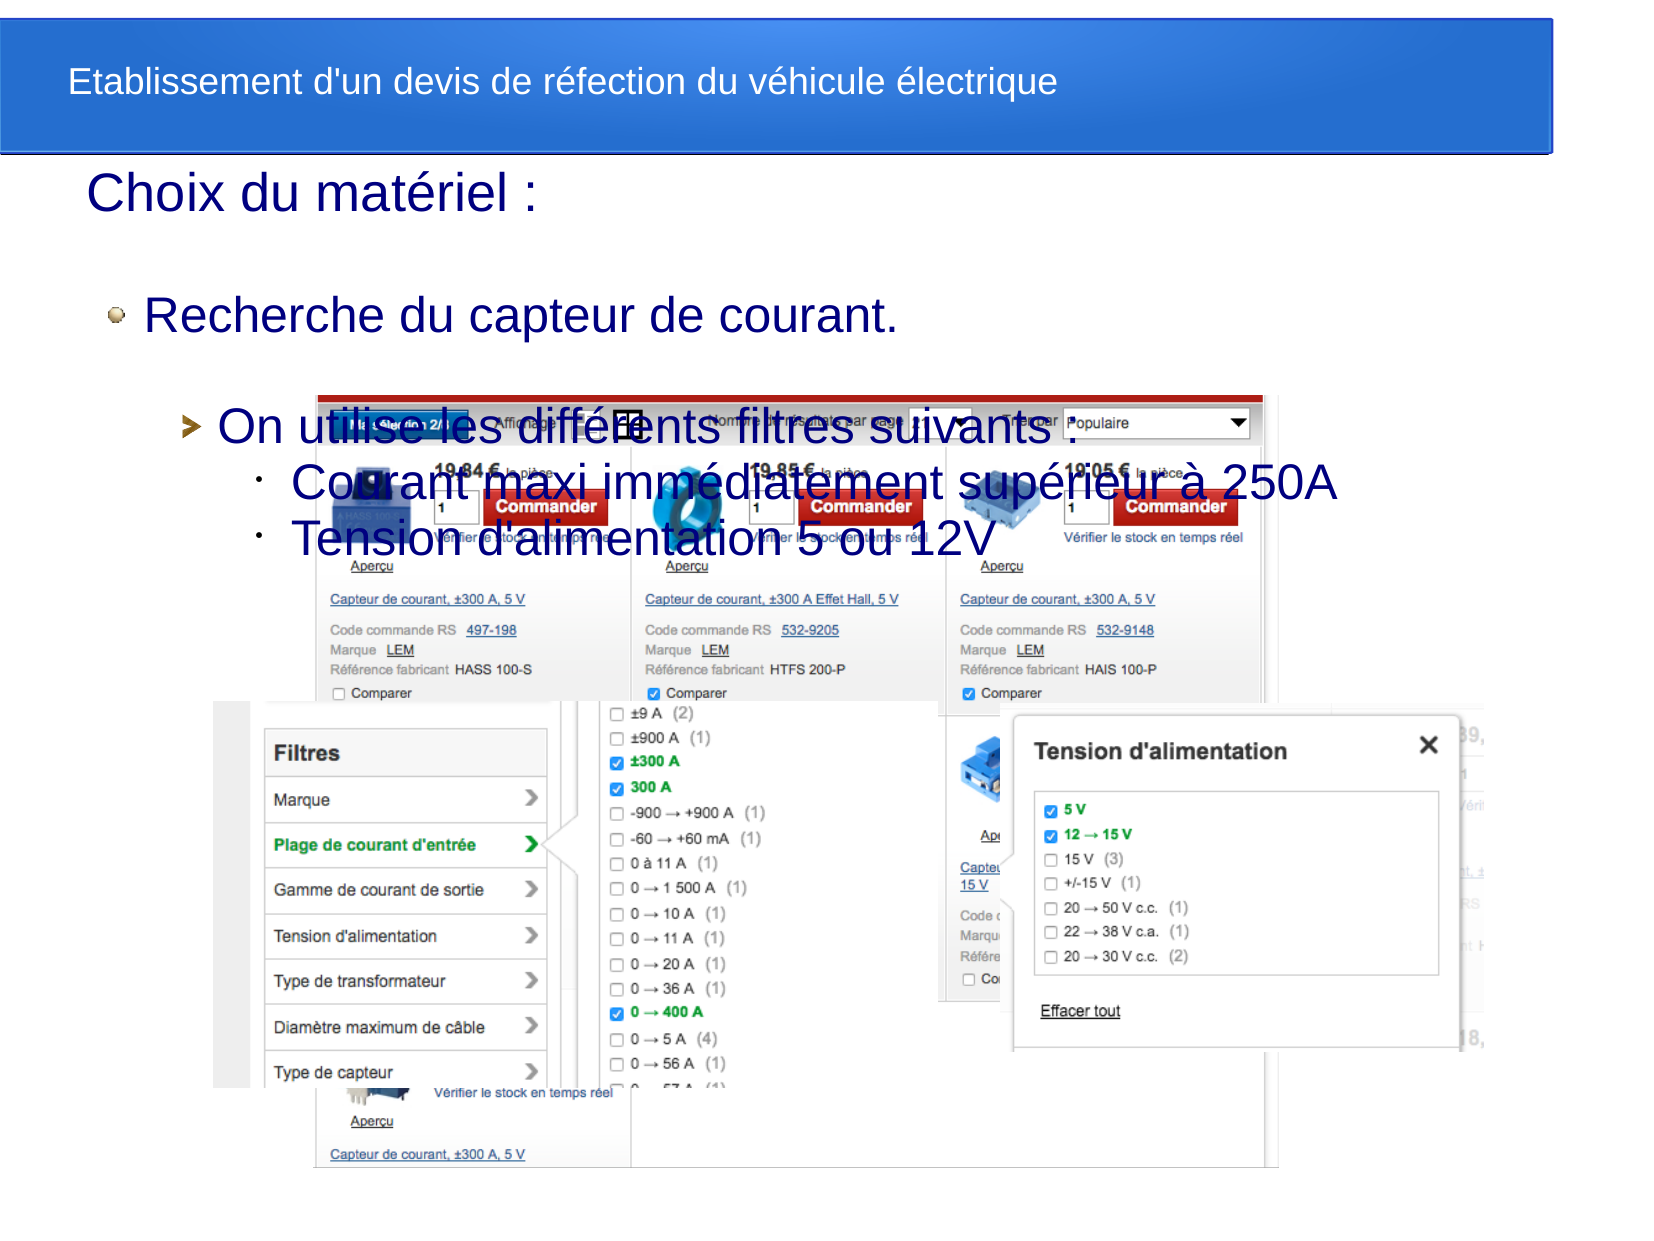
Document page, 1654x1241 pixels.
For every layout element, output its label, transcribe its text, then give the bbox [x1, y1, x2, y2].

text_box Recherche du capteur de courant. On utilise les différents filtres suivants : Courant maxi immédiatement supérieur à 250A Tension d'alimentation 5 ou 12V [93, 279, 1424, 704]
text_box Choix du matériel : [71, 155, 638, 231]
picture [213, 701, 1484, 1169]
text_box Etablissement d'un devis de réfection du véhicule électrique [53, 53, 1076, 111]
